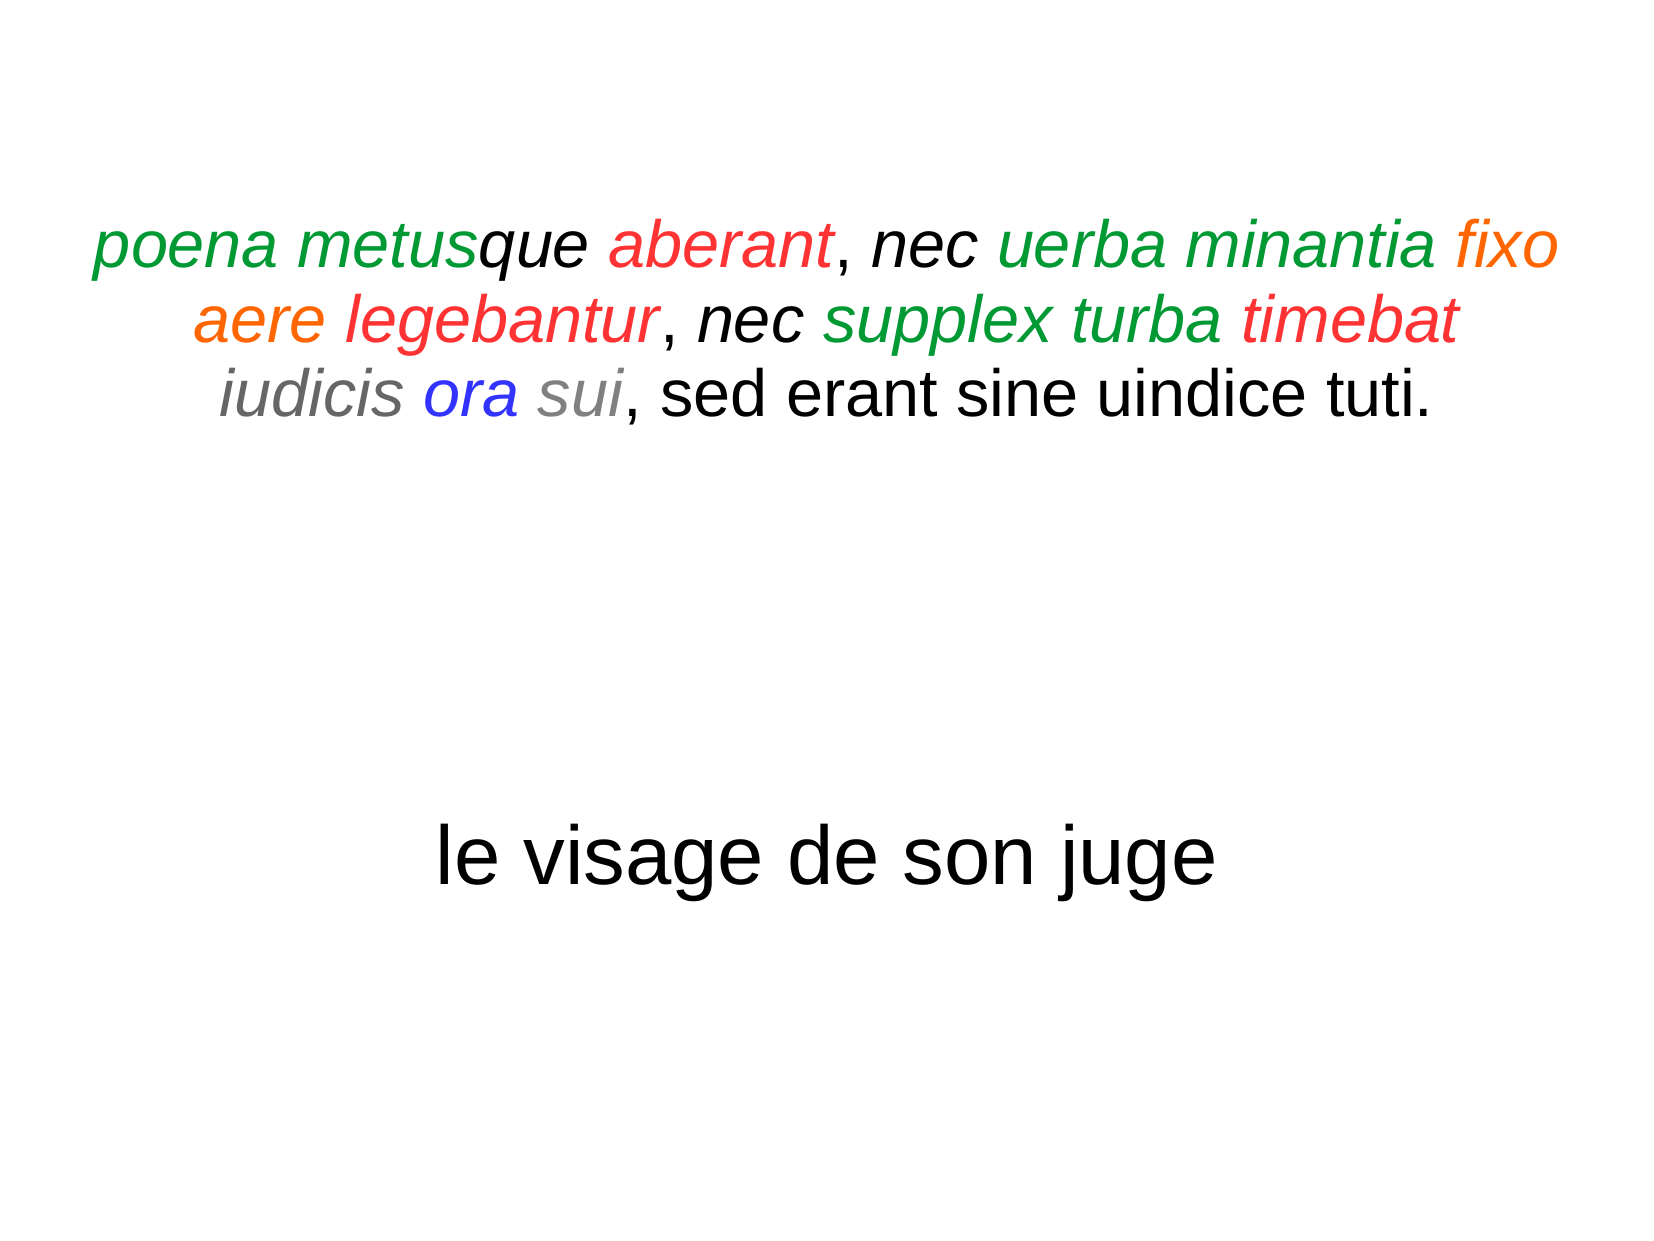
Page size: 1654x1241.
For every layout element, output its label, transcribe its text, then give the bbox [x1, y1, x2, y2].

subtitle le visage de son juge [82, 602, 1571, 1109]
title poena metusque aberant, nec uerba minantia fixo aere legebantur, nec supplex turba timebat iudicis ora sui, sed erant sine uindice tuti. [47, 35, 1607, 603]
